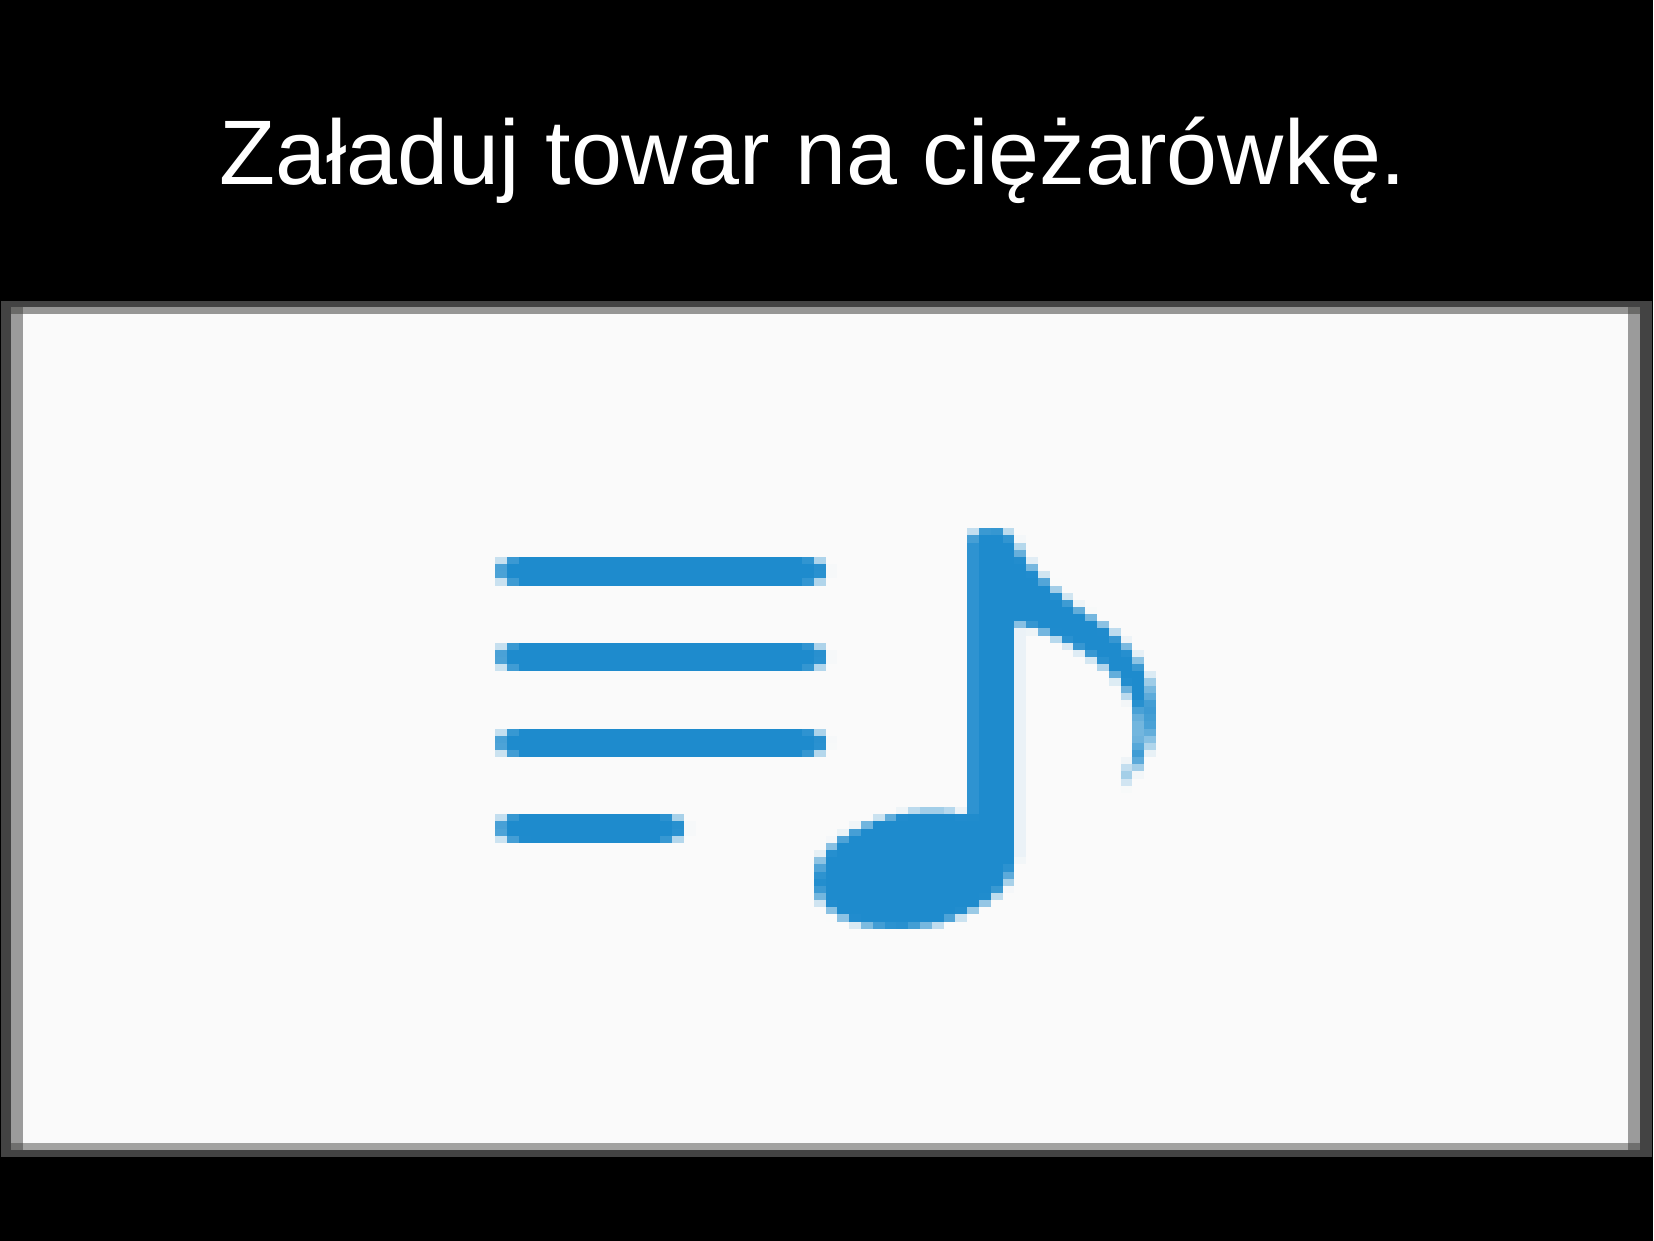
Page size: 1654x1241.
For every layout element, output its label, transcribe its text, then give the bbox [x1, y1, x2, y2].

title Załaduj towar na ciężarówkę. [82, 56, 1571, 250]
text_box [0, 300, 1653, 1159]
